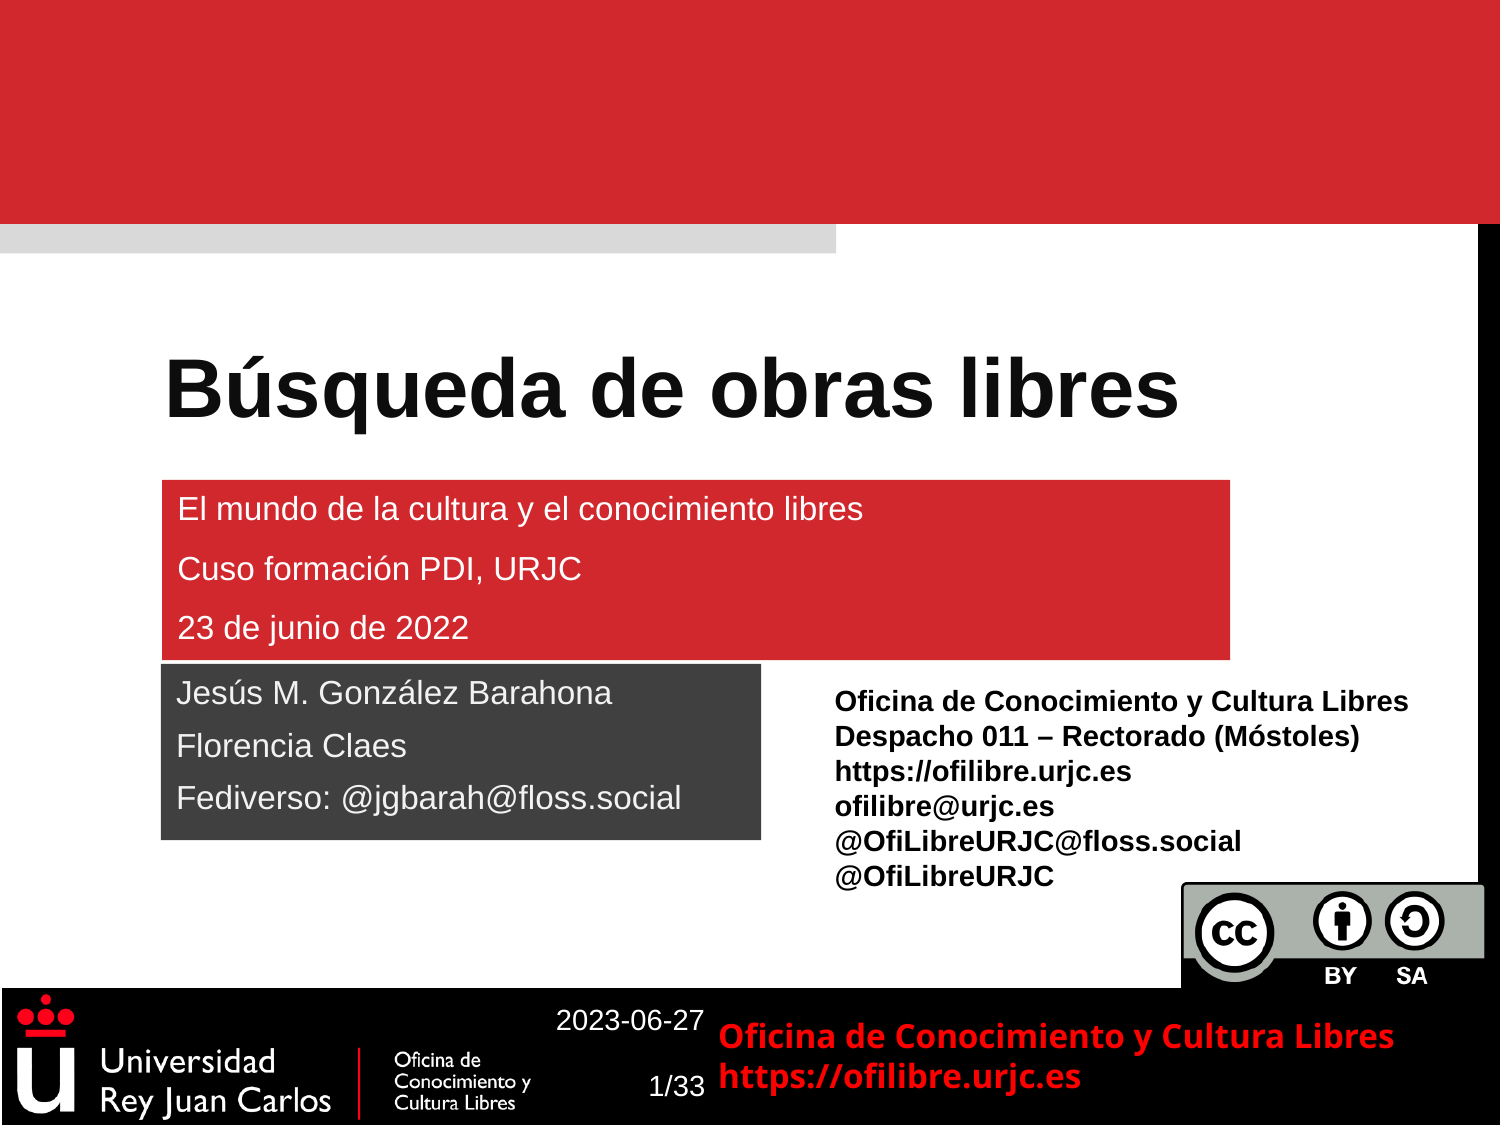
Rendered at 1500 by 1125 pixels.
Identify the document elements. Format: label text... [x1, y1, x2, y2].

text_box Oficina de Conocimiento y Cultura Libres Despacho 011 – Rectorado (Móstoles) https://ofilibre.urjc.es ofilibre@urjc.es @OfiLibreURJC@floss.social @OfiLibreURJC [819, 675, 1441, 901]
text_box Búsqueda de obras libres [149, 179, 1382, 521]
text_box El mundo de la cultura y el conocimiento libres Cuso formación PDI, URJC 23 de junio de 2022 [162, 479, 1231, 661]
picture [17, 994, 531, 1120]
text_box [0, 0, 1500, 224]
text_box Jesús M. González Barahona Florencia Claes Fediverso: @jgbarah@floss.social [160, 663, 762, 841]
picture [1181, 882, 1486, 991]
